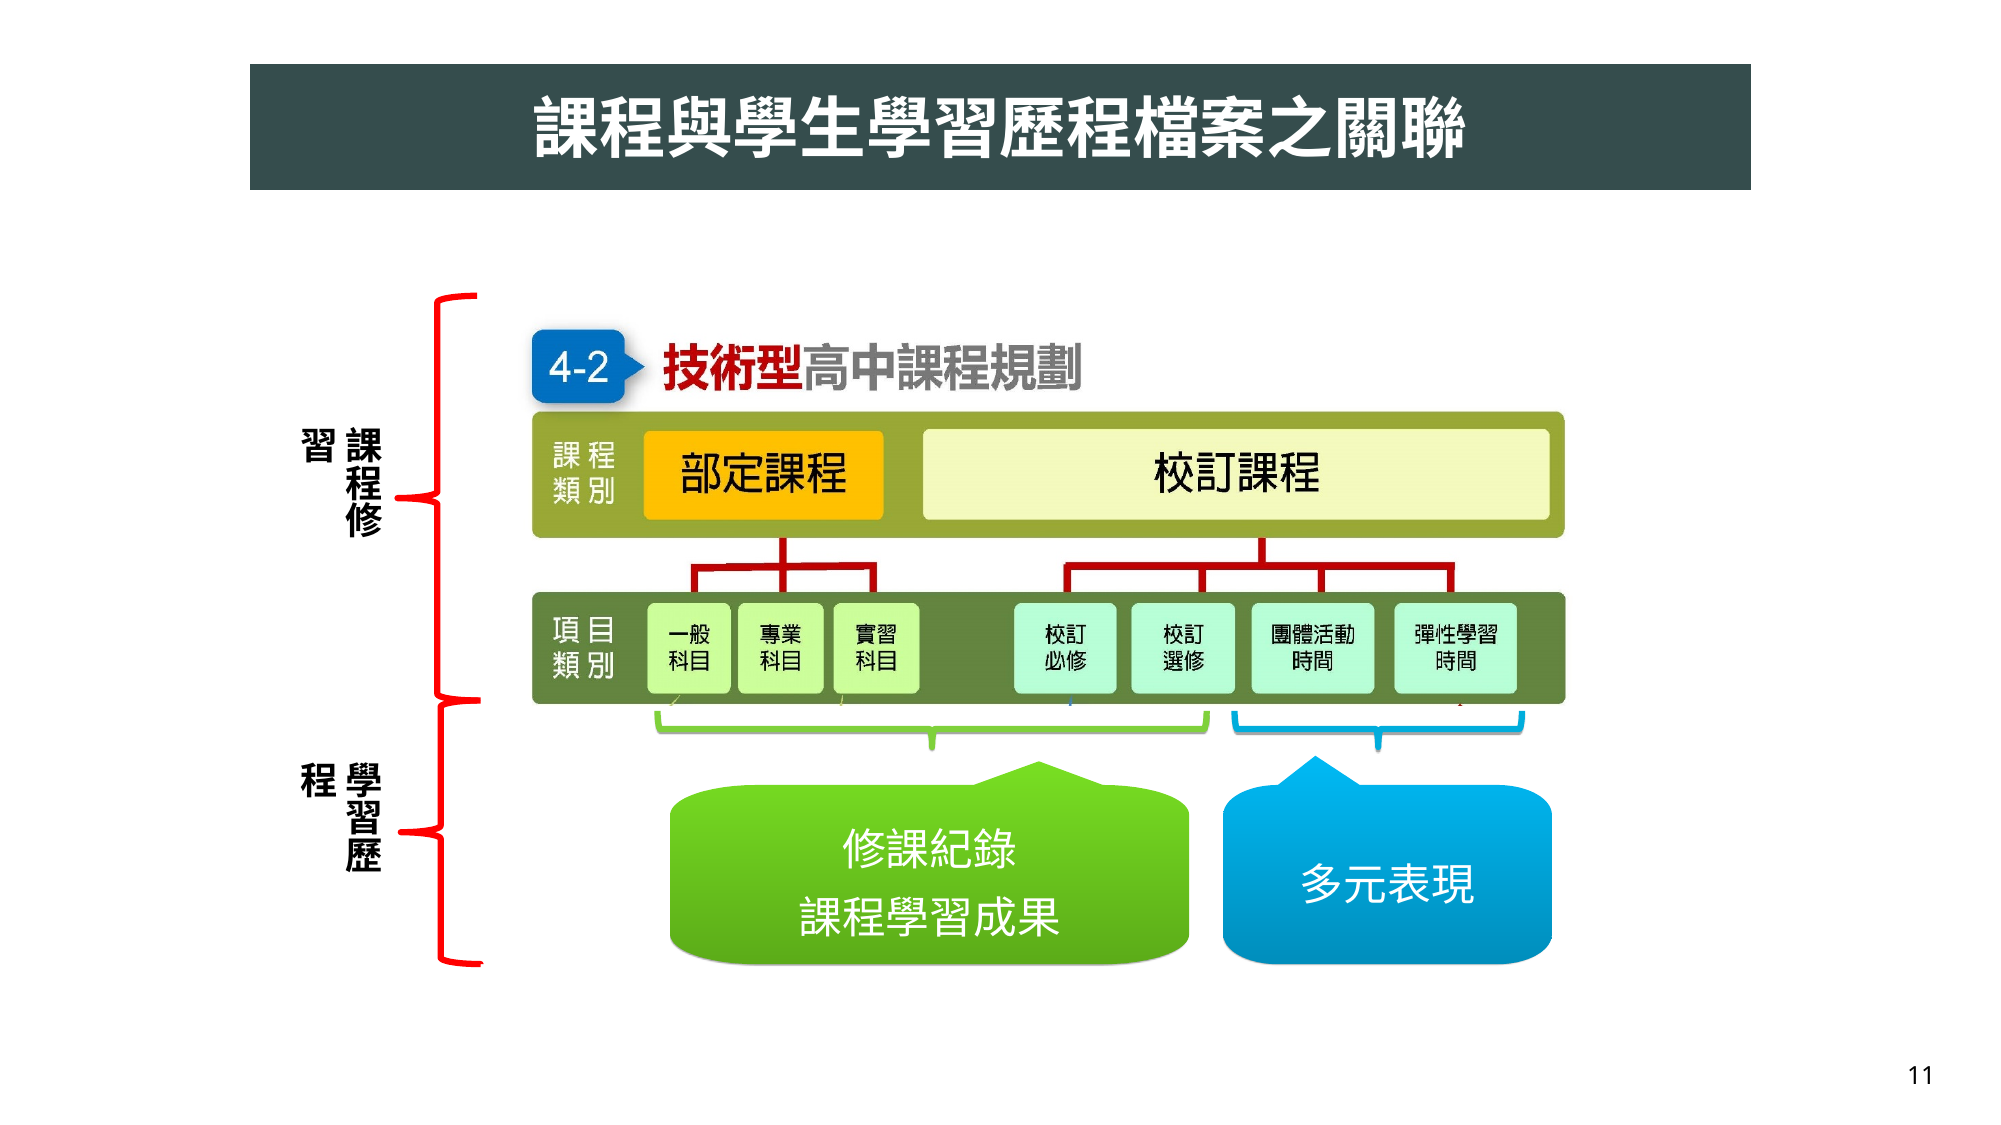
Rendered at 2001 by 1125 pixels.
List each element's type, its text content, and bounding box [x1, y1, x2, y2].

picture [444, 300, 1624, 706]
text_box 修課紀錄 課程學習成果 [670, 761, 1190, 965]
picture [250, 64, 1751, 191]
text_box 11 [1892, 1043, 1955, 1094]
text_box 課程與學生學習歷程檔案之關聯 [325, 78, 1676, 223]
text_box 課程修習 [316, 412, 393, 585]
text_box 學習歷程 [316, 746, 393, 919]
text_box 多元表現 [1223, 755, 1552, 965]
